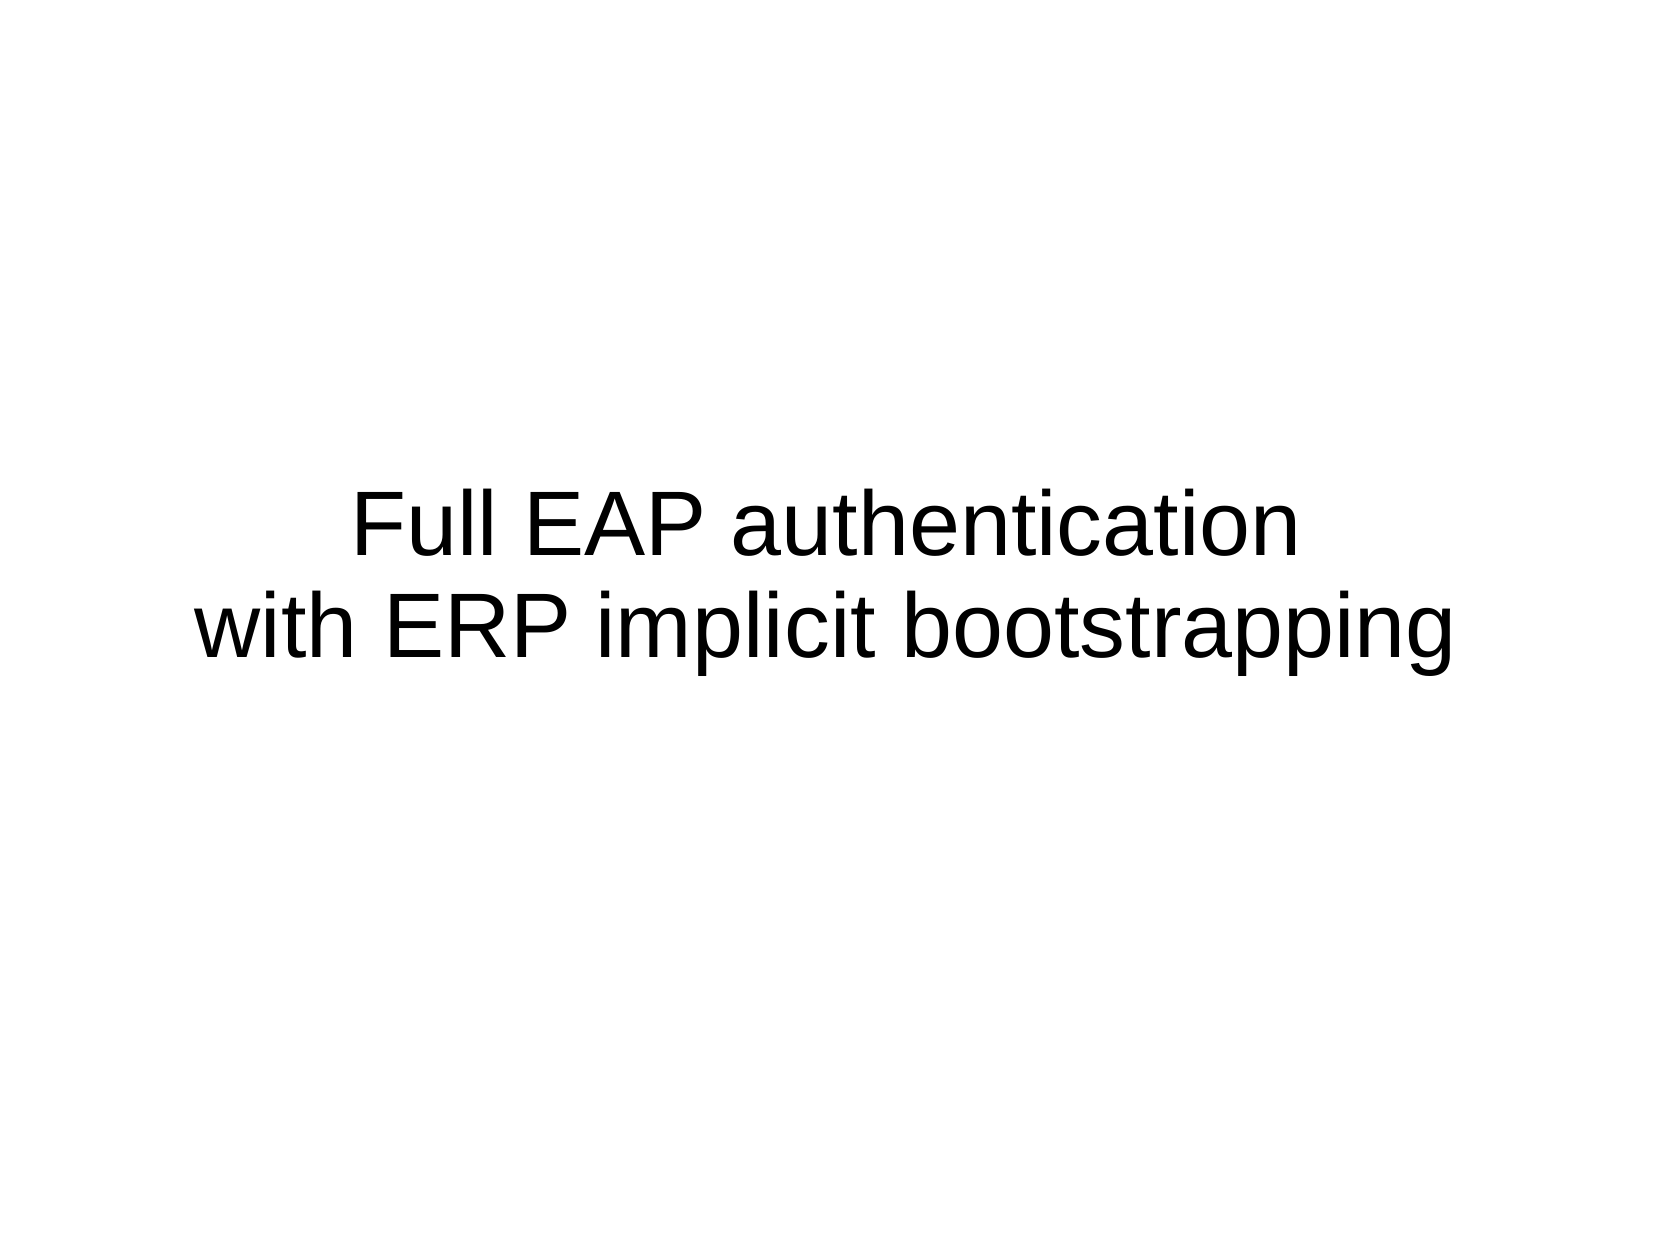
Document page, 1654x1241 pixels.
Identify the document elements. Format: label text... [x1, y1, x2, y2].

title Full EAP authentication with ERP implicit bootstrapping [82, 56, 1571, 1093]
